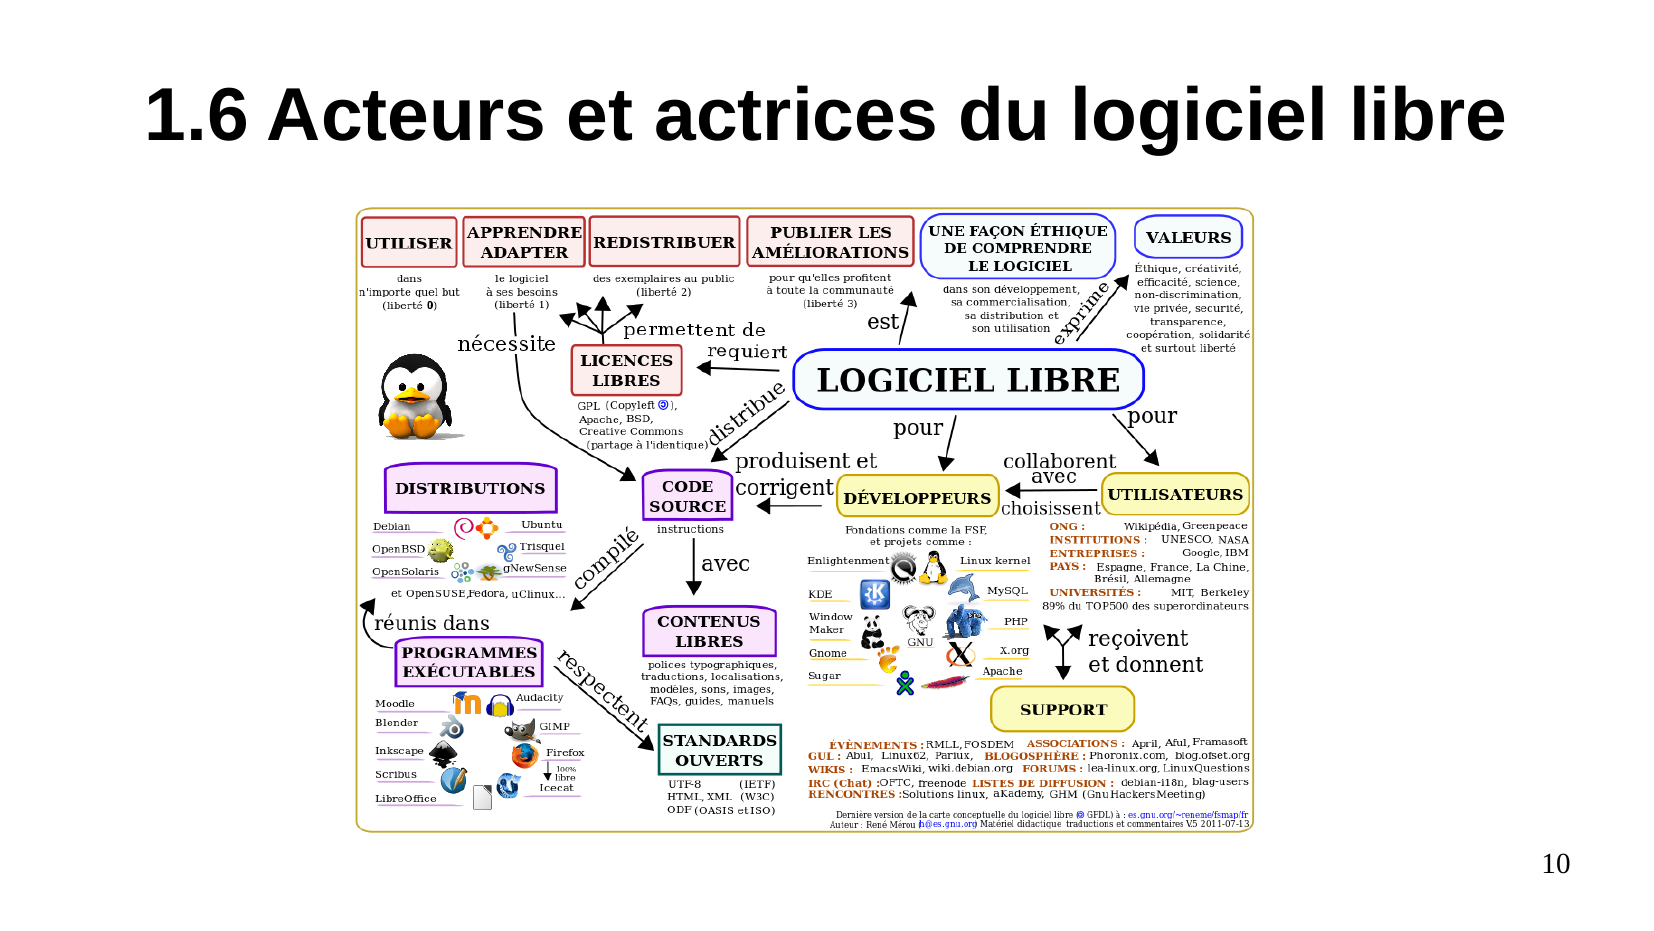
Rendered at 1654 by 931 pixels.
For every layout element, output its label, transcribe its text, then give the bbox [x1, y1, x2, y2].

picture [342, 192, 1268, 847]
title 1.6 Acteurs et actrices du logiciel libre [82, 37, 1571, 193]
